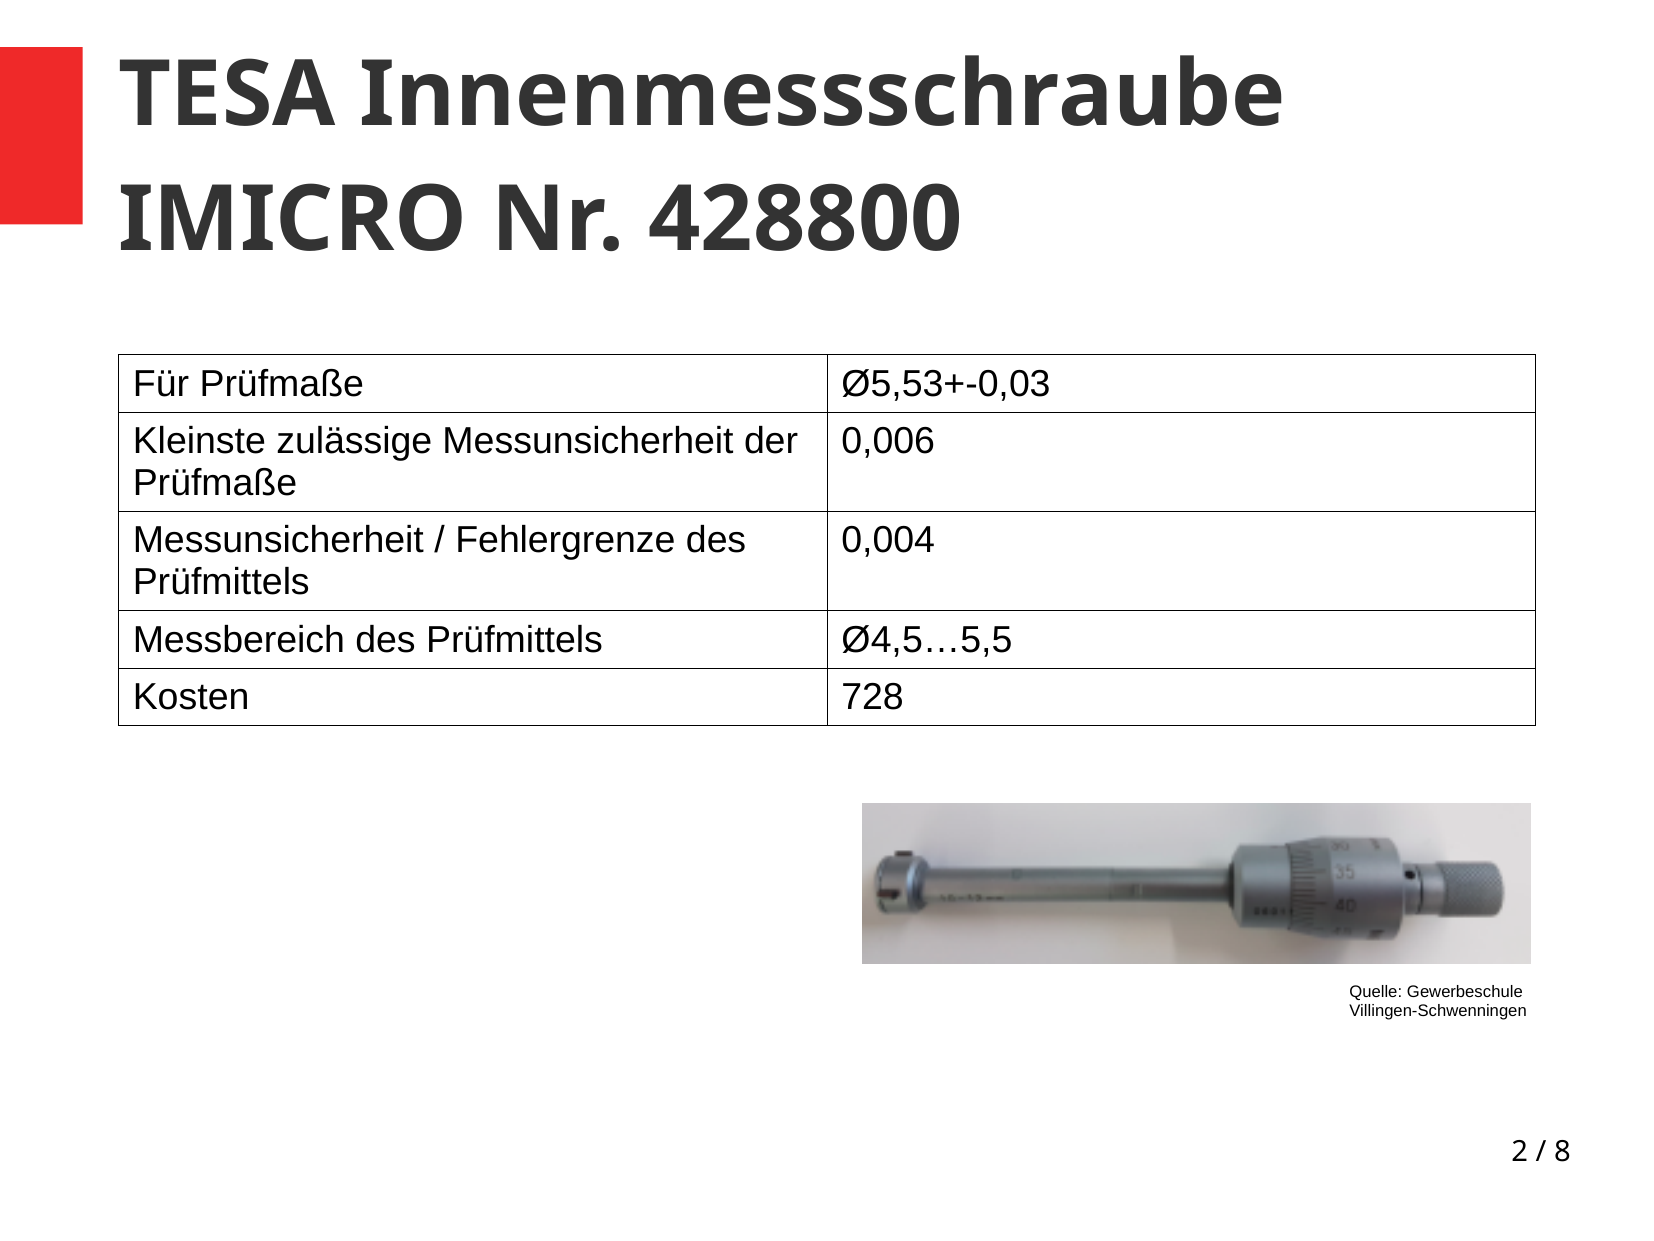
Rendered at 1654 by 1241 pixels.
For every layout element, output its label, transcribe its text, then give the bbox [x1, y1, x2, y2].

table_cell Messunsicherheit / Fehlergrenze des Prüfmittels [119, 512, 827, 610]
table_header Für Prüfmaße [119, 355, 827, 412]
text_box Quelle: Gewerbeschule Villingen-Schwenningen [1334, 975, 1543, 1028]
table_cell Messbereich des Prüfmittels [119, 611, 827, 668]
table_cell 0,006 [828, 413, 1535, 511]
picture [862, 803, 1531, 964]
title TESA Innenmessschraube IMICRO Nr. 428800 [118, 0, 1571, 314]
table_cell Kosten [119, 669, 827, 725]
table_cell Ø4,5…5,5 [828, 611, 1535, 668]
table_header Ø5,53+-0,03 [828, 355, 1535, 412]
table_cell Kleinste zulässige Messunsicherheit der Prüfmaße [119, 413, 827, 511]
table_cell 0,004 [828, 512, 1535, 610]
table_cell 728 [828, 669, 1535, 725]
